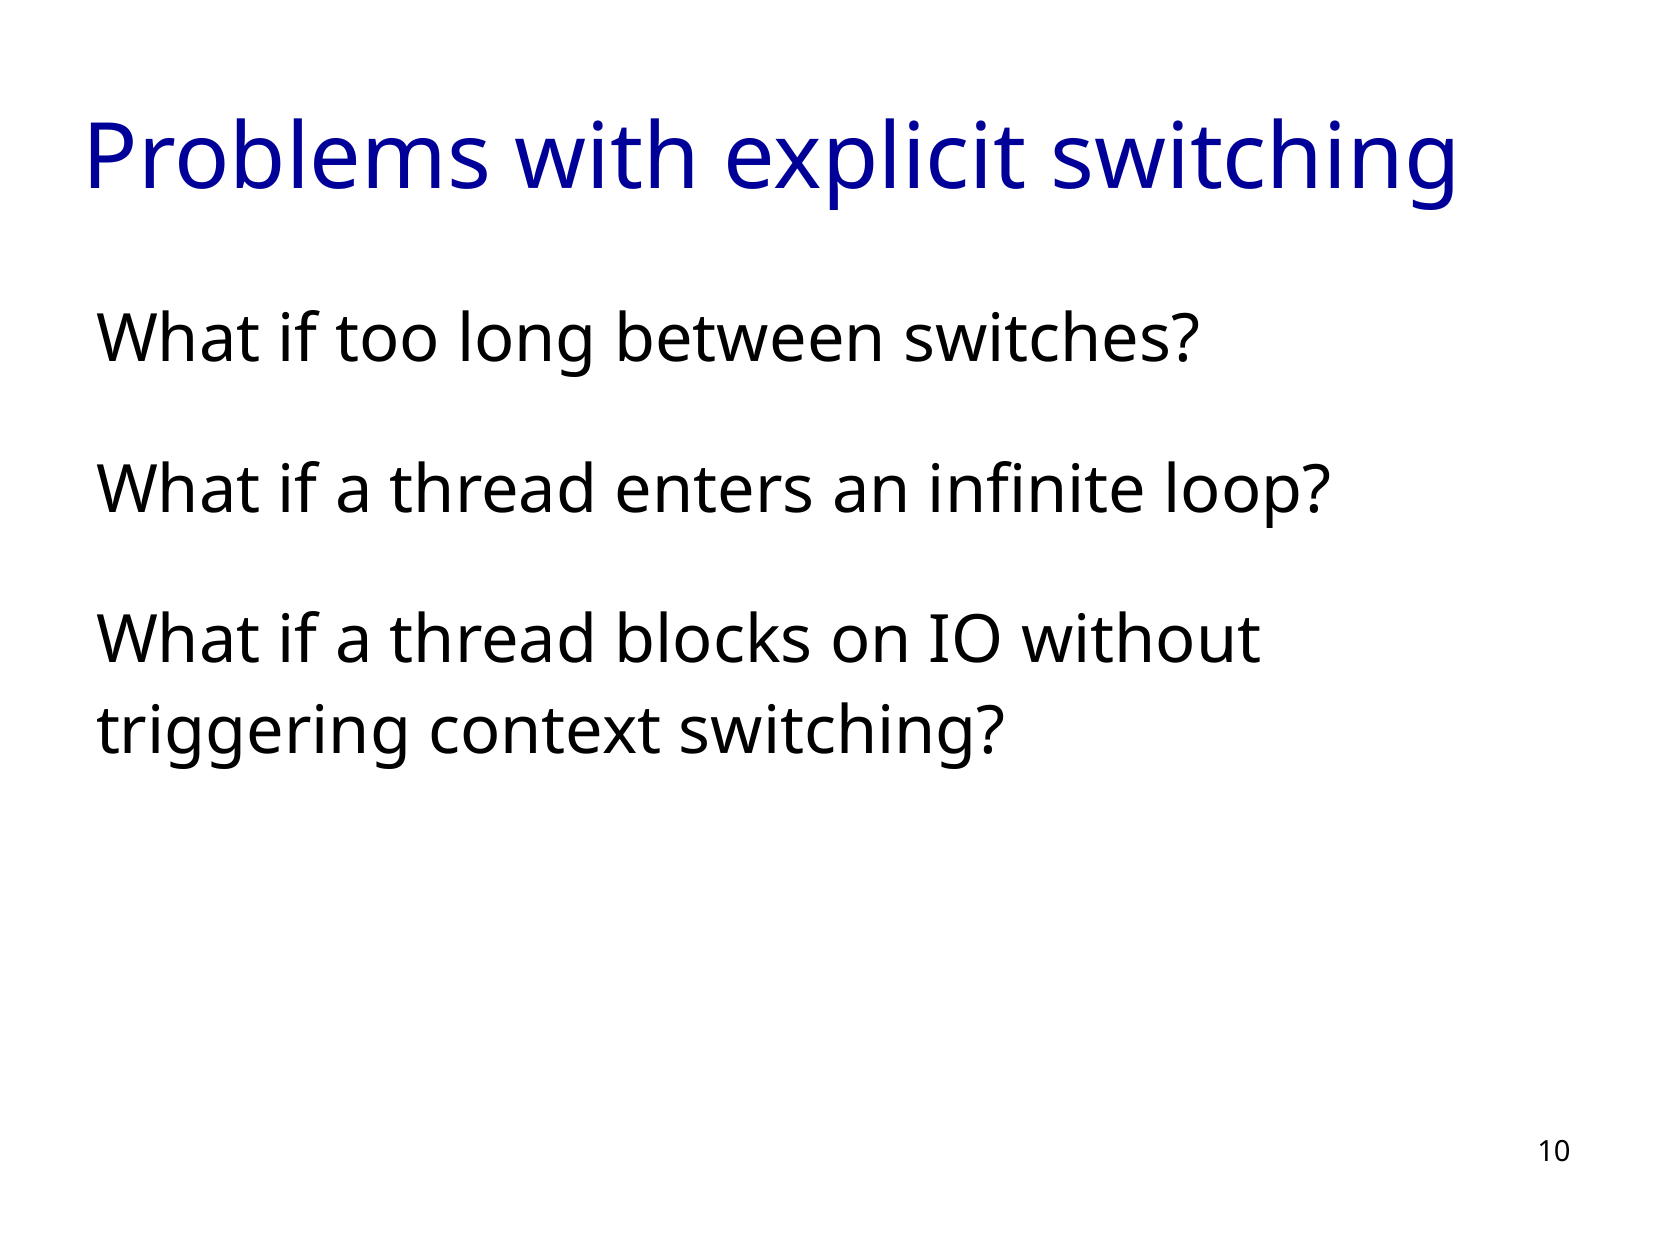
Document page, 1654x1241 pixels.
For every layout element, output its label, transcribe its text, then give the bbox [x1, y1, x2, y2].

list What if too long between switches? What if a thread enters an infinite loop? What if a thread blocks on IO without triggering context switching? [60, 290, 1571, 1096]
title Problems with explicit switching [82, 49, 1571, 257]
